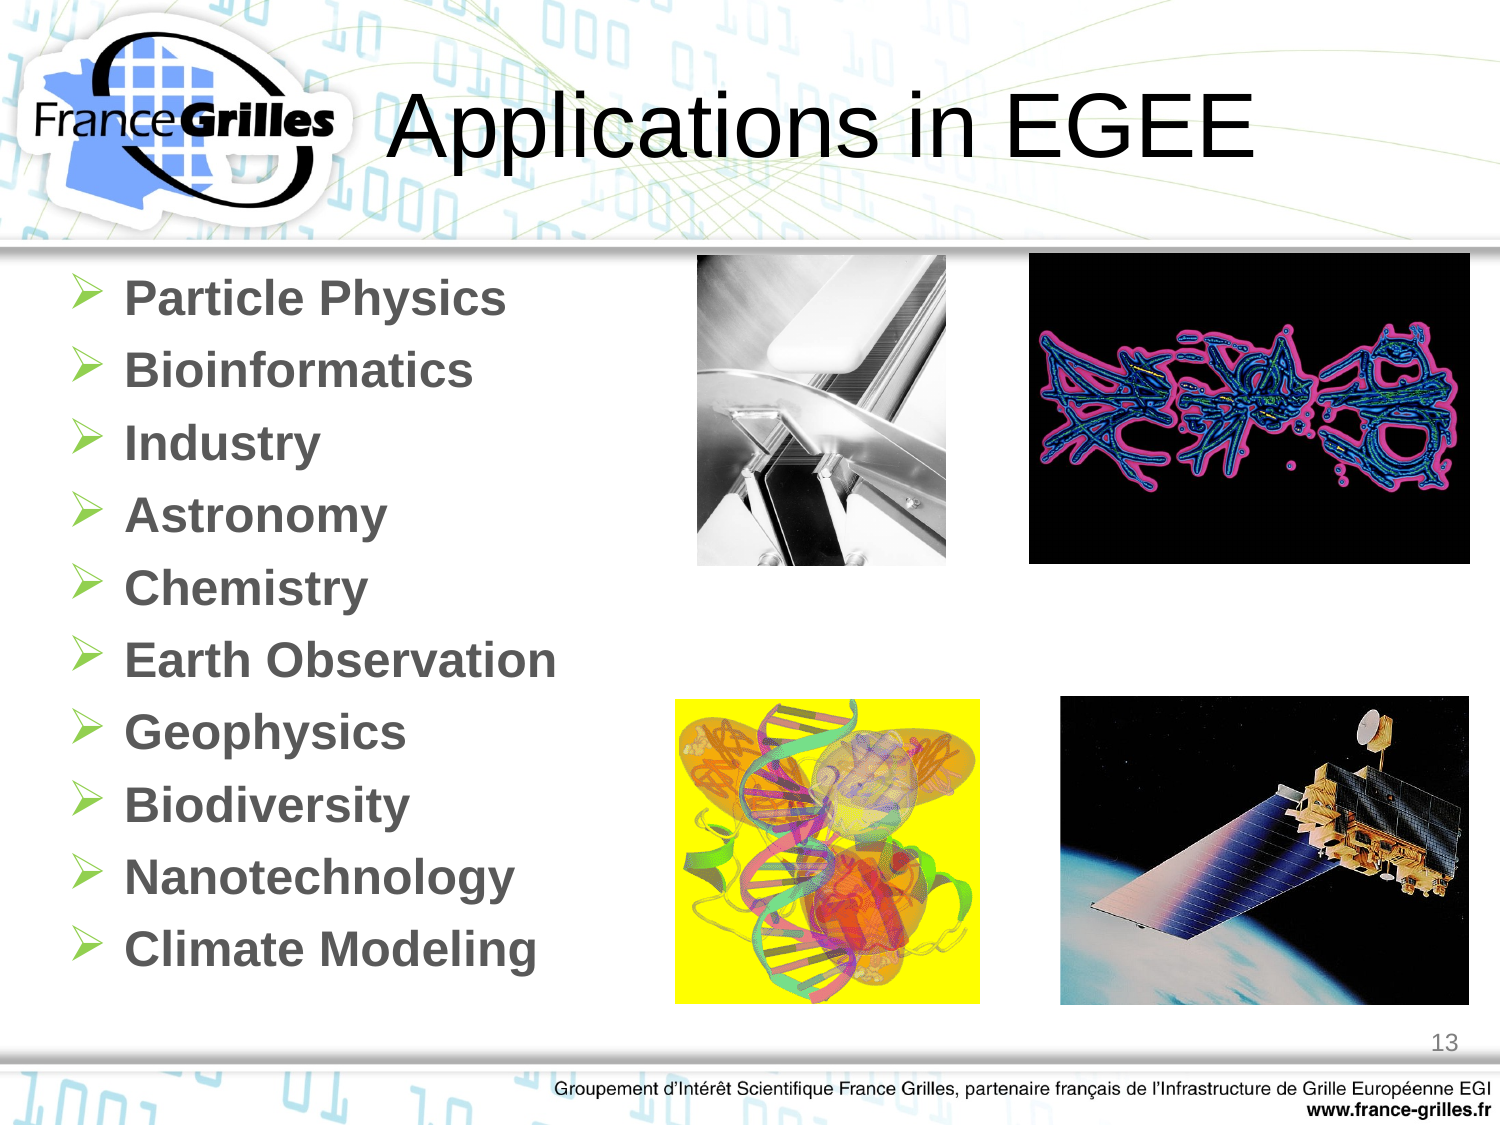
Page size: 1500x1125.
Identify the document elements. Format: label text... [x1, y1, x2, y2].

list Particle Physics Bioinformatics Industry Astronomy Chemistry Earth Observation Geophysics Biodiversity Nanotechnology Climate Modeling [53, 262, 1459, 1073]
title Applications in EGEE [372, 7, 1459, 244]
picture [0, 0, 1500, 1125]
